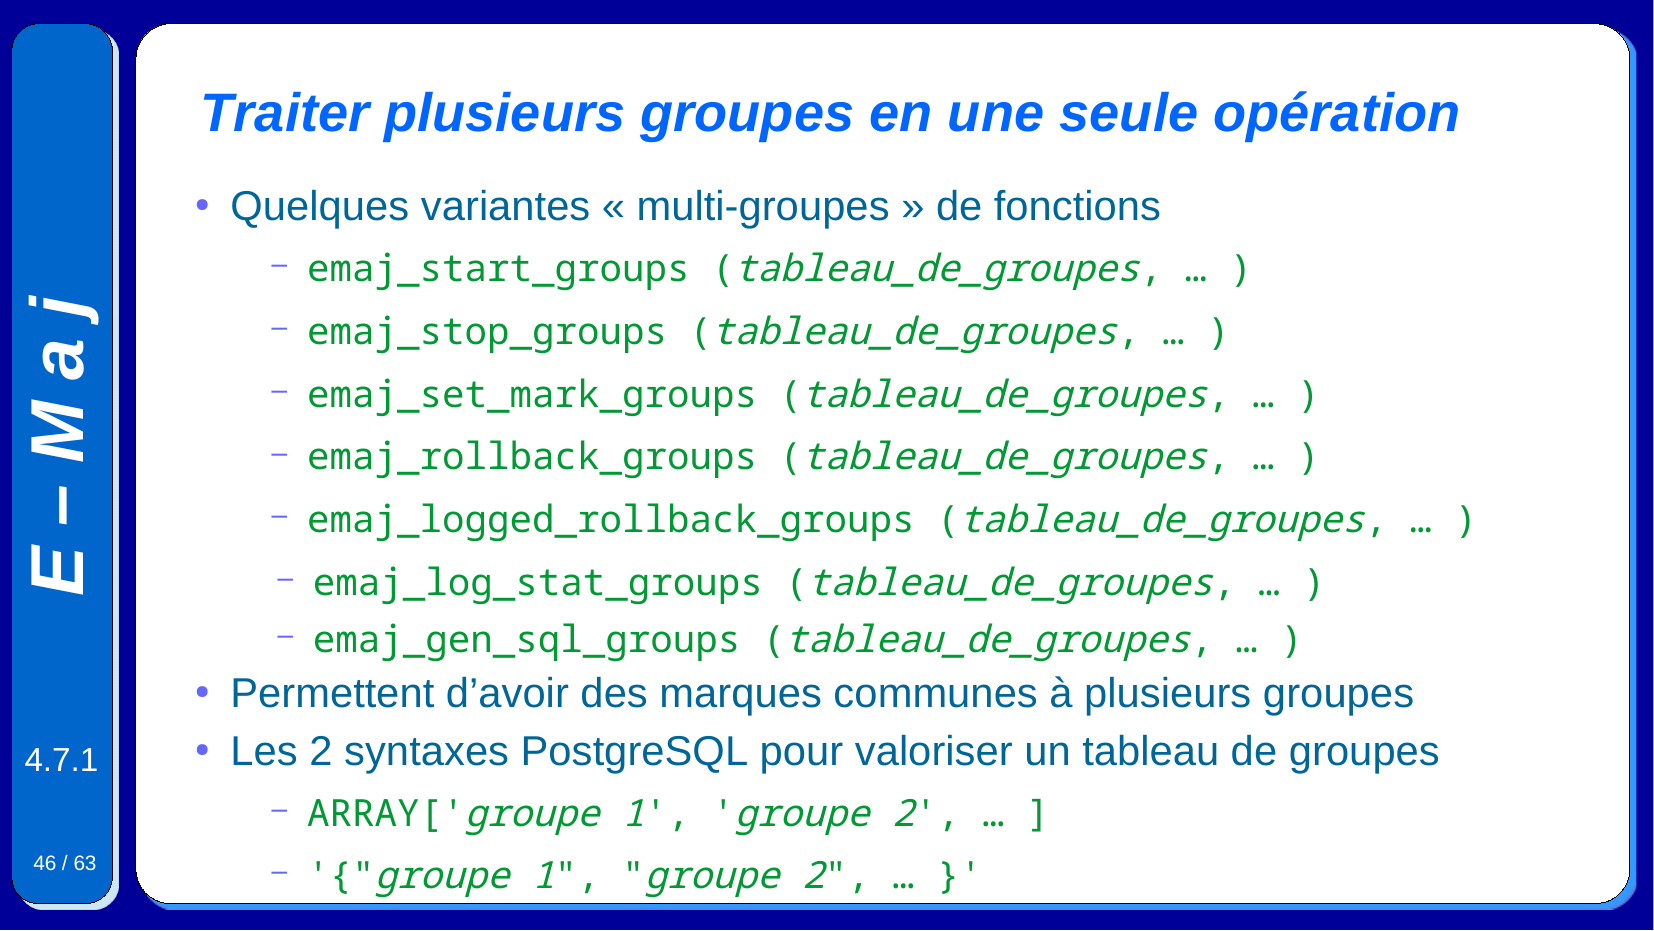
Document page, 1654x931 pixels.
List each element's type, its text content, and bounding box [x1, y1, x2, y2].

title Traiter plusieurs groupes en une seule opération [200, 34, 1575, 183]
list Quelques variantes « multi-groupes » de fonctions emaj_start_groups (tableau_de_groupes, … ) emaj_stop_groups (tableau_de_groupes, … ) emaj_set_mark_groups (tableau_de_groupes, … ) emaj_rollback_groups (tableau_de_groupes, … ) emaj_logged_rollback_groups (tableau_de_groupes, … ) emaj_log_stat_groups (tableau_de_groupes, … ) emaj_gen_sql_groups (tableau_de_groupes, … ) Permettent d’avoir des marques communes à plusieurs groupes Les 2 syntaxes PostgreSQL pour valoriser un tableau de groupes ARRAY['groupe 1', 'groupe 2', … ] '{"groupe 1", "groupe 2", … }' [177, 183, 1587, 882]
